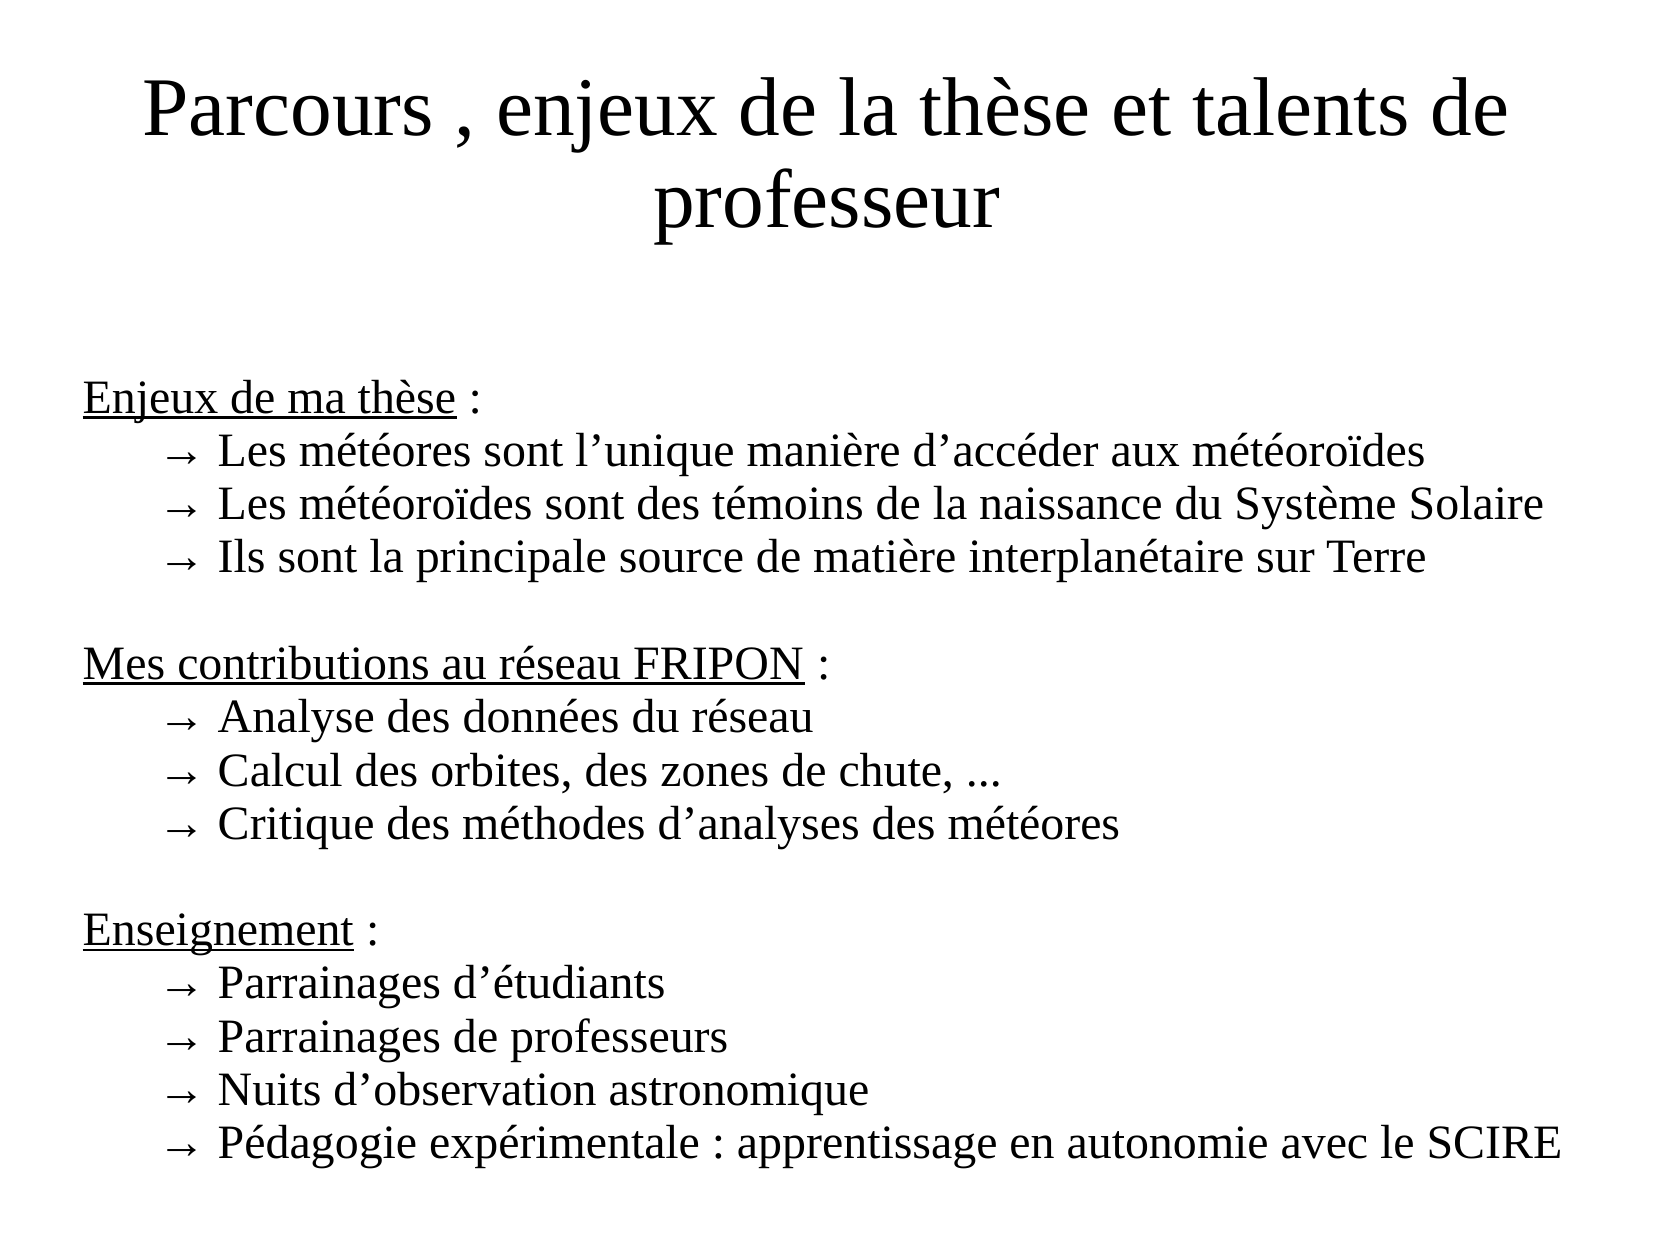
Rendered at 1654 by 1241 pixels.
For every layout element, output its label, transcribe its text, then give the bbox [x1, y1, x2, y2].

subtitle Enjeux de ma thèse : → Les météores sont l’unique manière d’accéder aux météoroïdes → Les météoroïdes sont des témoins de la naissance du Système Solaire → Ils sont la principale source de matière interplanétaire sur Terre Mes contributions au réseau FRIPON : → Analyse des données du réseau → Calcul des orbites, des zones de chute, ... → Critique des méthodes d’analyses des météores Enseignement : → Parrainages d’étudiants → Parrainages de professeurs → Nuits d’observation astronomique → Pédagogie expérimentale : apprentissage en autonomie avec le SCIRE [82, 315, 1571, 1241]
title Parcours , enjeux de la thèse et talents de professeur [82, 49, 1571, 257]
